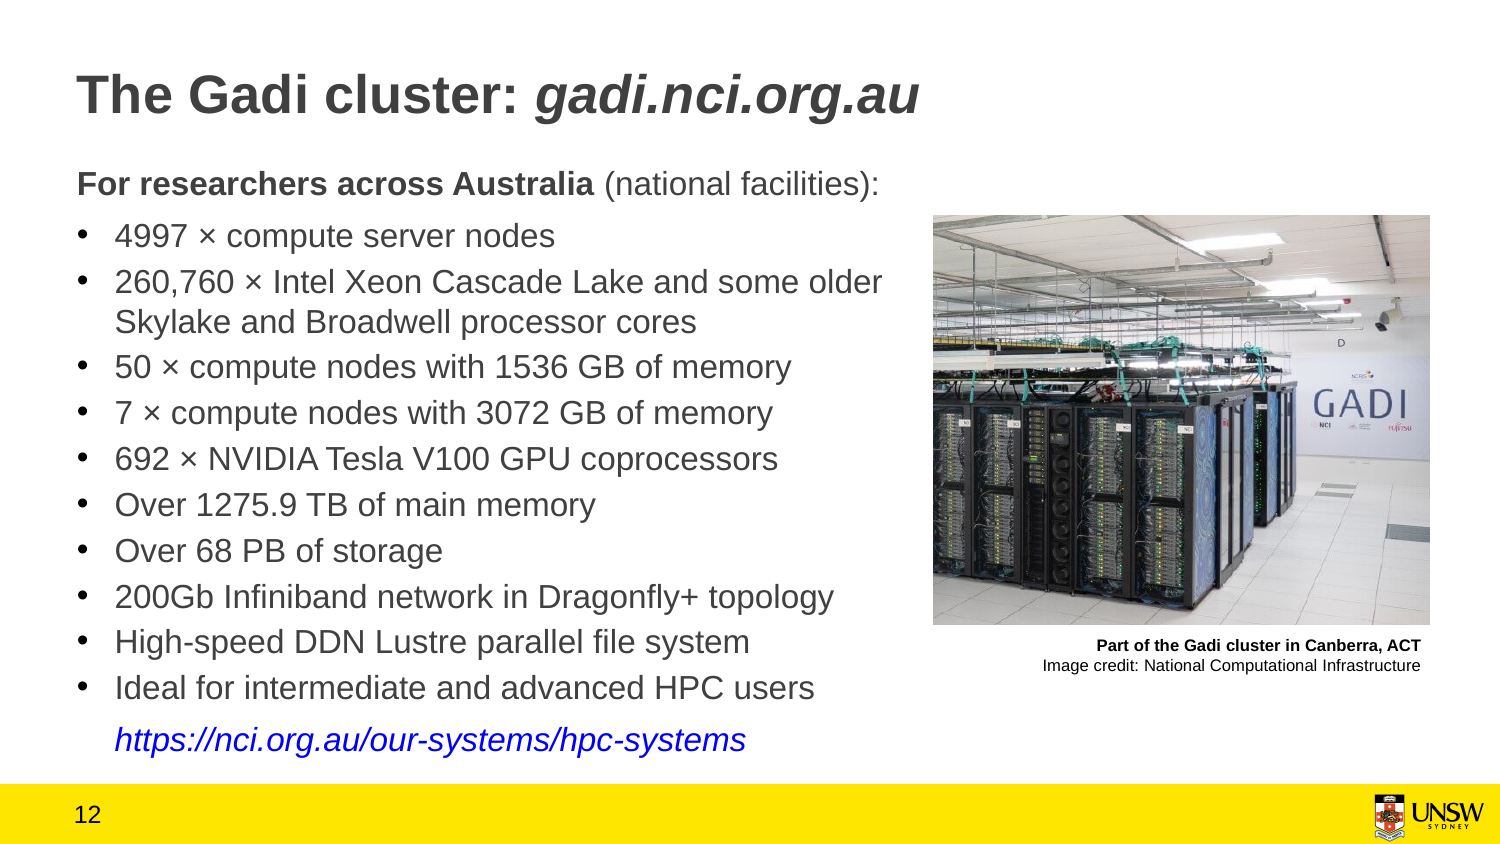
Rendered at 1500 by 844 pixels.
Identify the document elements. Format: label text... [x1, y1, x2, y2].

text_box <number> [59, 791, 219, 839]
title The Gadi cluster: gadi.nci.org.au [76, 59, 1427, 136]
picture [0, 784, 1500, 844]
picture [1424, 215, 1430, 625]
list For researchers across Australia (national facilities): 4997 × compute server nodes 260,760 × Intel Xeon Cascade Lake and some older Skylake and Broadwell processor cores 50 × compute nodes with 1536 GB of memory 7 × compute nodes with 3072 GB of memory 692 × NVIDIA Tesla V100 GPU coprocessors Over 1275.9 TB of main memory Over 68 PB of storage 200Gb Infiniband network in Dragonfly+ topology High-speed DDN Lustre parallel file system Ideal for intermediate and advanced HPC users https://nci.org.au/our-systems/hpc-systems [76, 162, 1424, 753]
